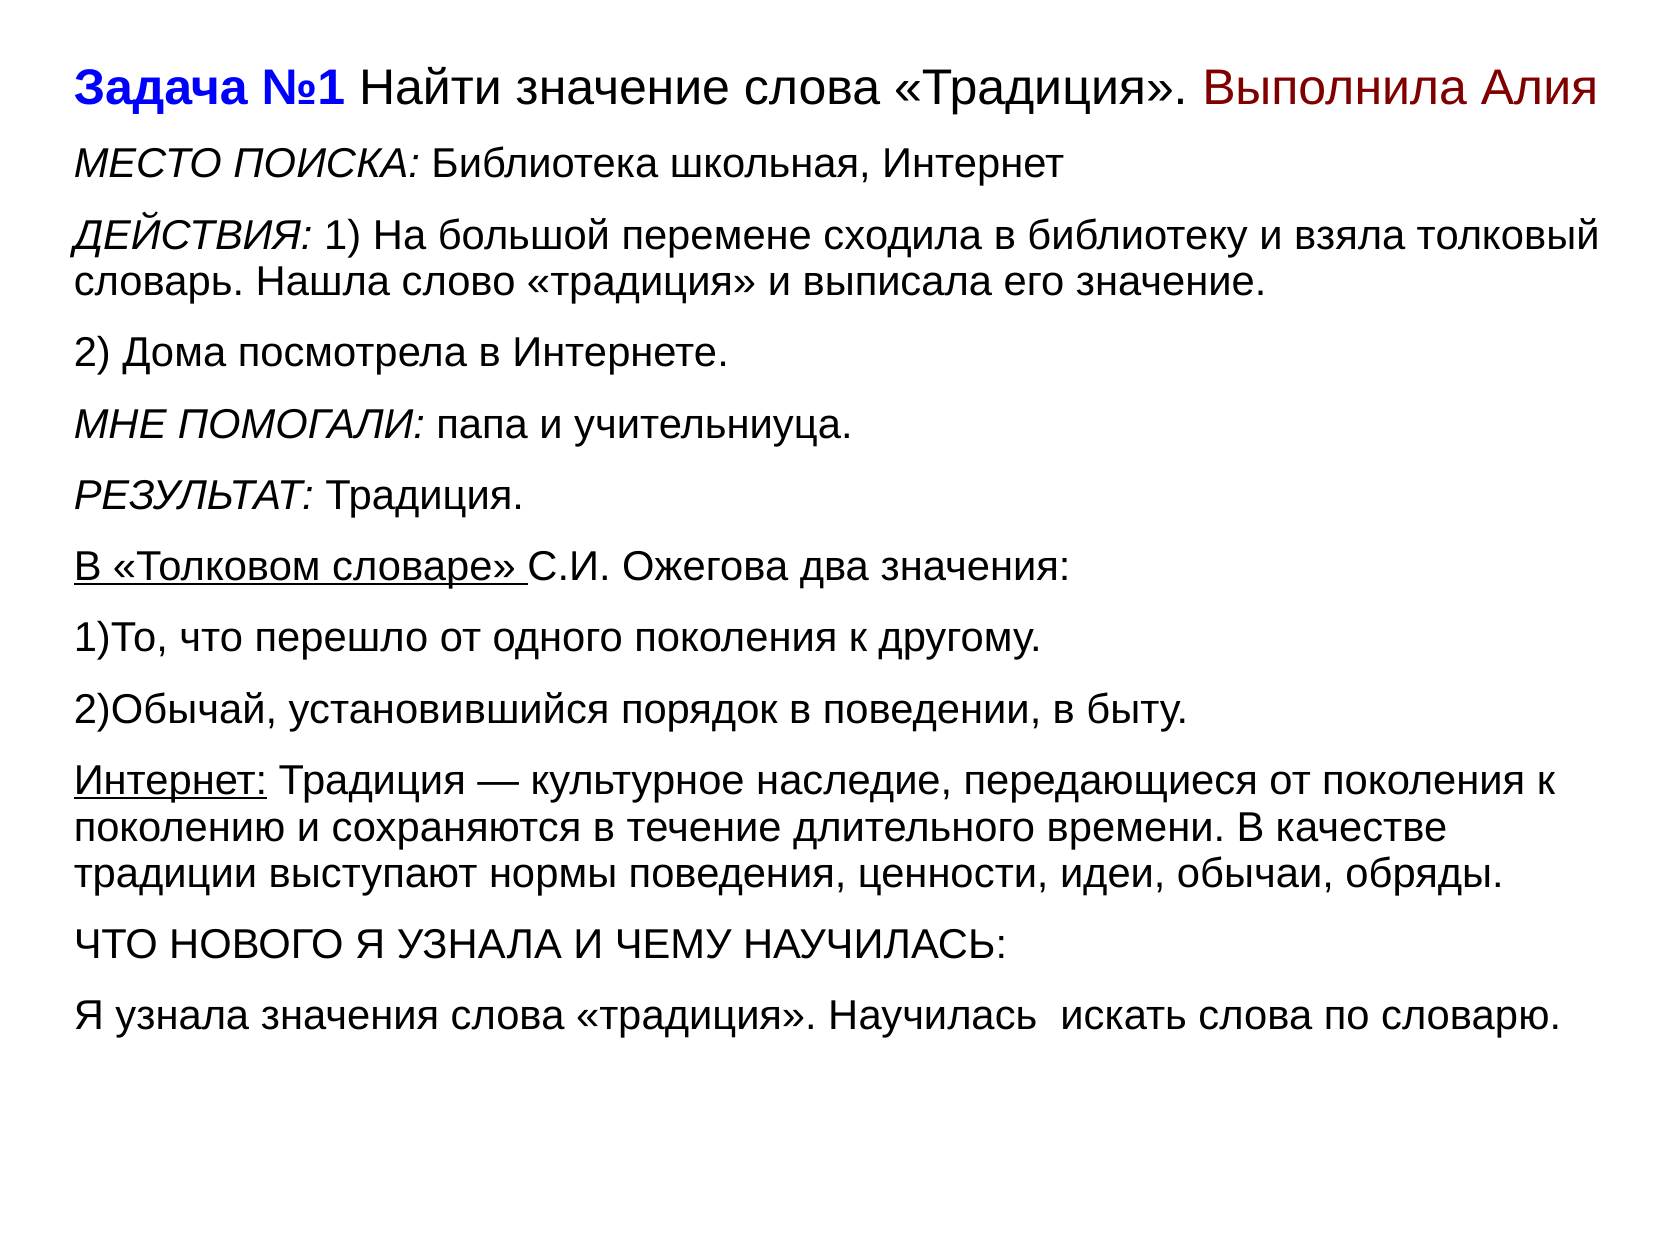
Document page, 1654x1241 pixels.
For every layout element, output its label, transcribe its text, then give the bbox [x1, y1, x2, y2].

text_box Задача №1 Найти значение слова «Традиция». Выполнила Алия МЕСТО ПОИСКА: Библиотека школьная, Интернет ДЕЙСТВИЯ: 1) На большой перемене сходила в библиотеку и взяла толковый словарь. Нашла слово «традиция» и выписала его значение. 2) Дома посмотрела в Интернете. МНЕ ПОМОГАЛИ: папа и учительниуца. РЕЗУЛЬТАТ: Традиция. В «Толковом словаре» С.И. Ожегова два значения: 1)То, что перешло от одного поколения к другому. 2)Обычай, установившийся порядок в поведении, в быту. Интернет: Традиция — культурное наследие, передающиеся от поколения к поколению и сохраняются в течение длительного времени. В качестве традиции выступают нормы поведения, ценности, идеи, обычаи, обряды. ЧТО НОВОГО Я УЗНАЛА И ЧЕМУ НАУЧИЛАСЬ: Я узнала значения слова «традиция». Научилась искать слова по словарю. [59, 52, 1619, 1124]
